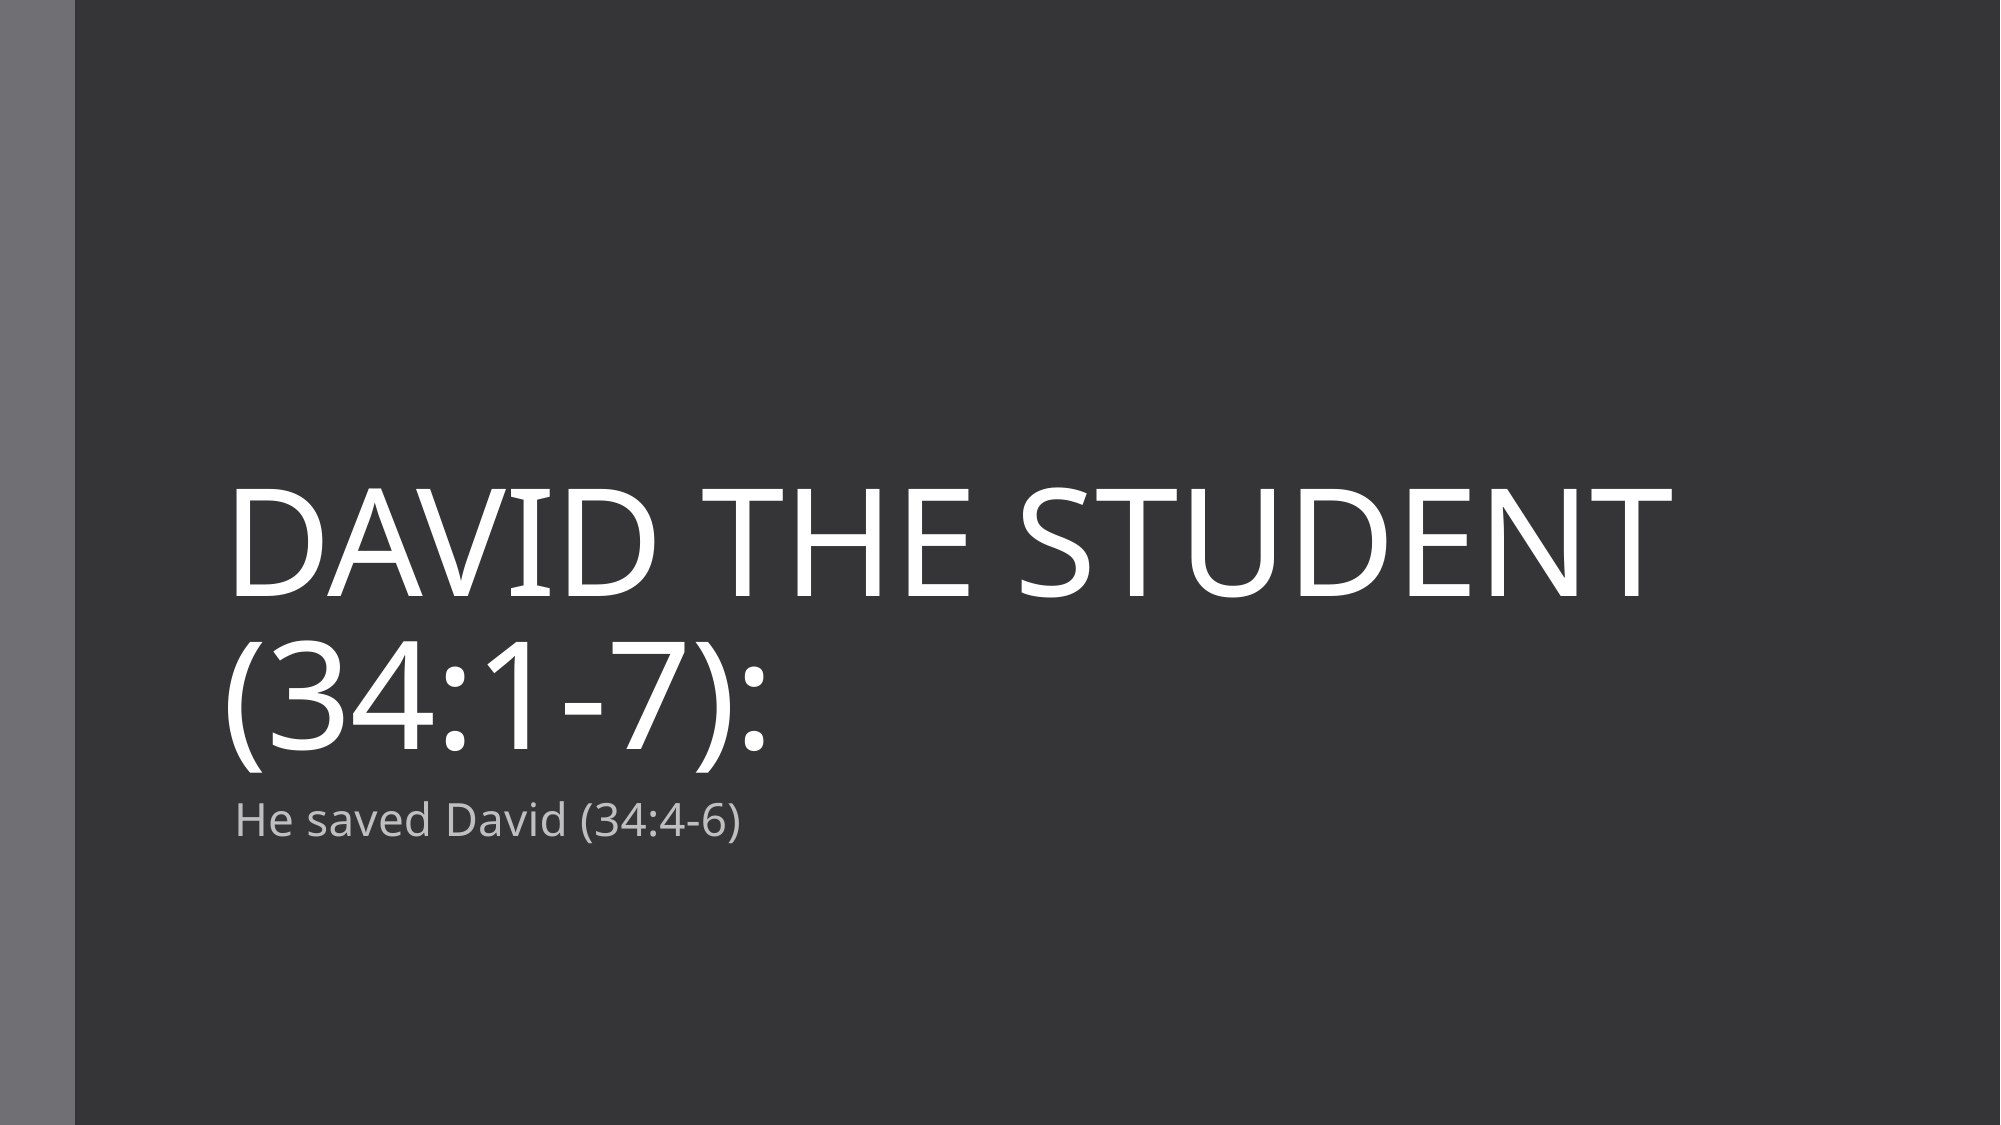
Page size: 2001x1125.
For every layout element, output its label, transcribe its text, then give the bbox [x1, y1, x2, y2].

title DAVID THE STUDENT (34:1-7): [206, 124, 1752, 787]
subtitle He saved David (34:4-6) [206, 787, 1752, 1066]
